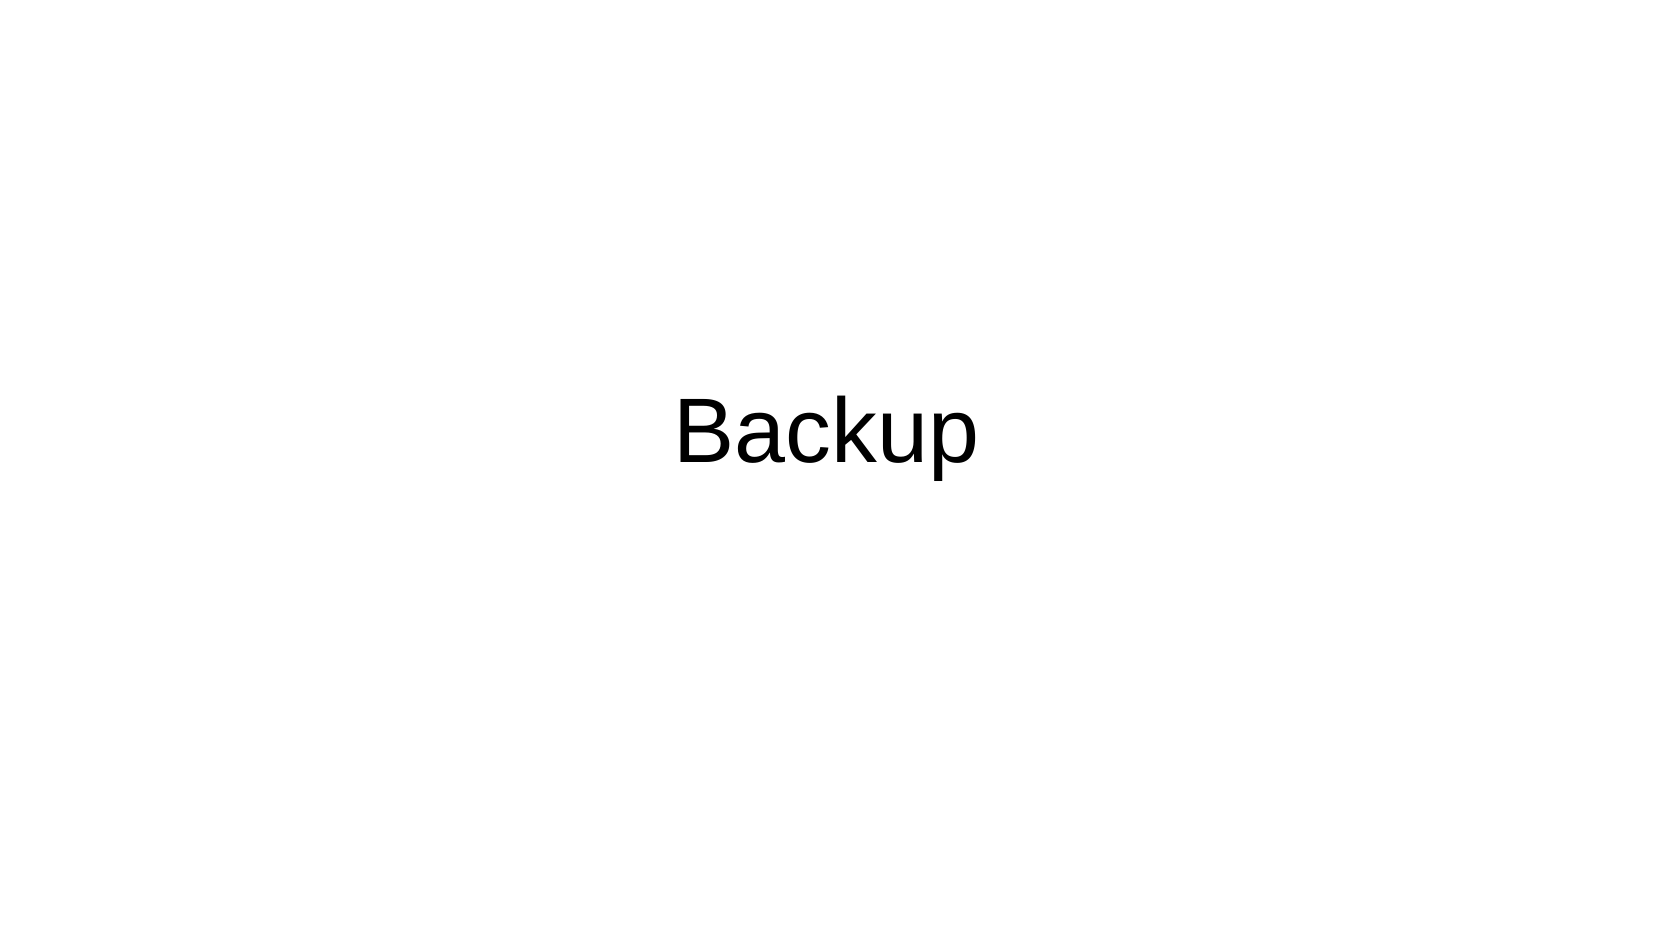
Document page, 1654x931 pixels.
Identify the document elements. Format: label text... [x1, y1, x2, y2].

title Backup [82, 352, 1571, 508]
